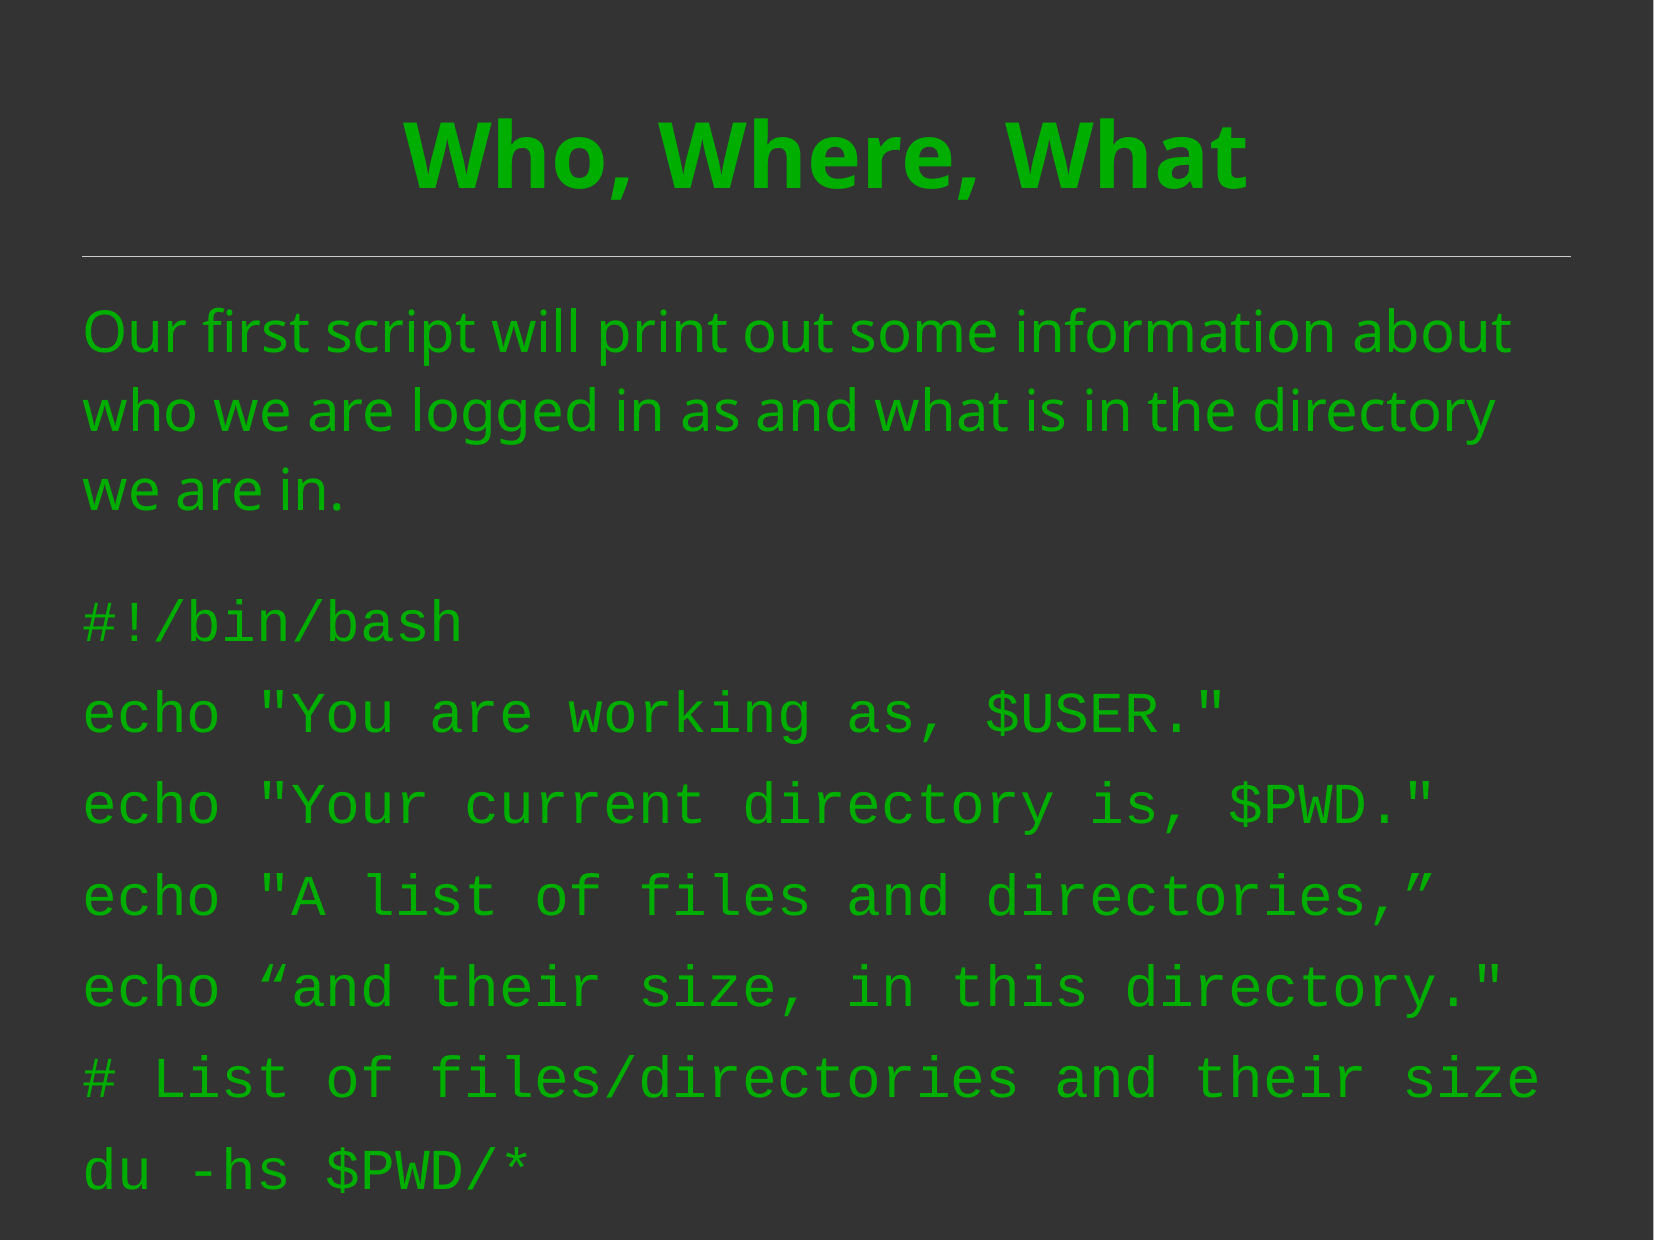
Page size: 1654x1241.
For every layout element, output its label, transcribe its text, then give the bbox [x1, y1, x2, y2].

list Our first script will print out some information about who we are logged in as and what is in the directory we are in. #!/bin/bash echo "You are working as, $USER." echo "Your current directory is, $PWD." echo "A list of files and directories,” echo “and their size, in this directory." # List of files/directories and their size du -hs $PWD/* [82, 290, 1571, 1217]
title Who, Where, What [82, 49, 1571, 257]
